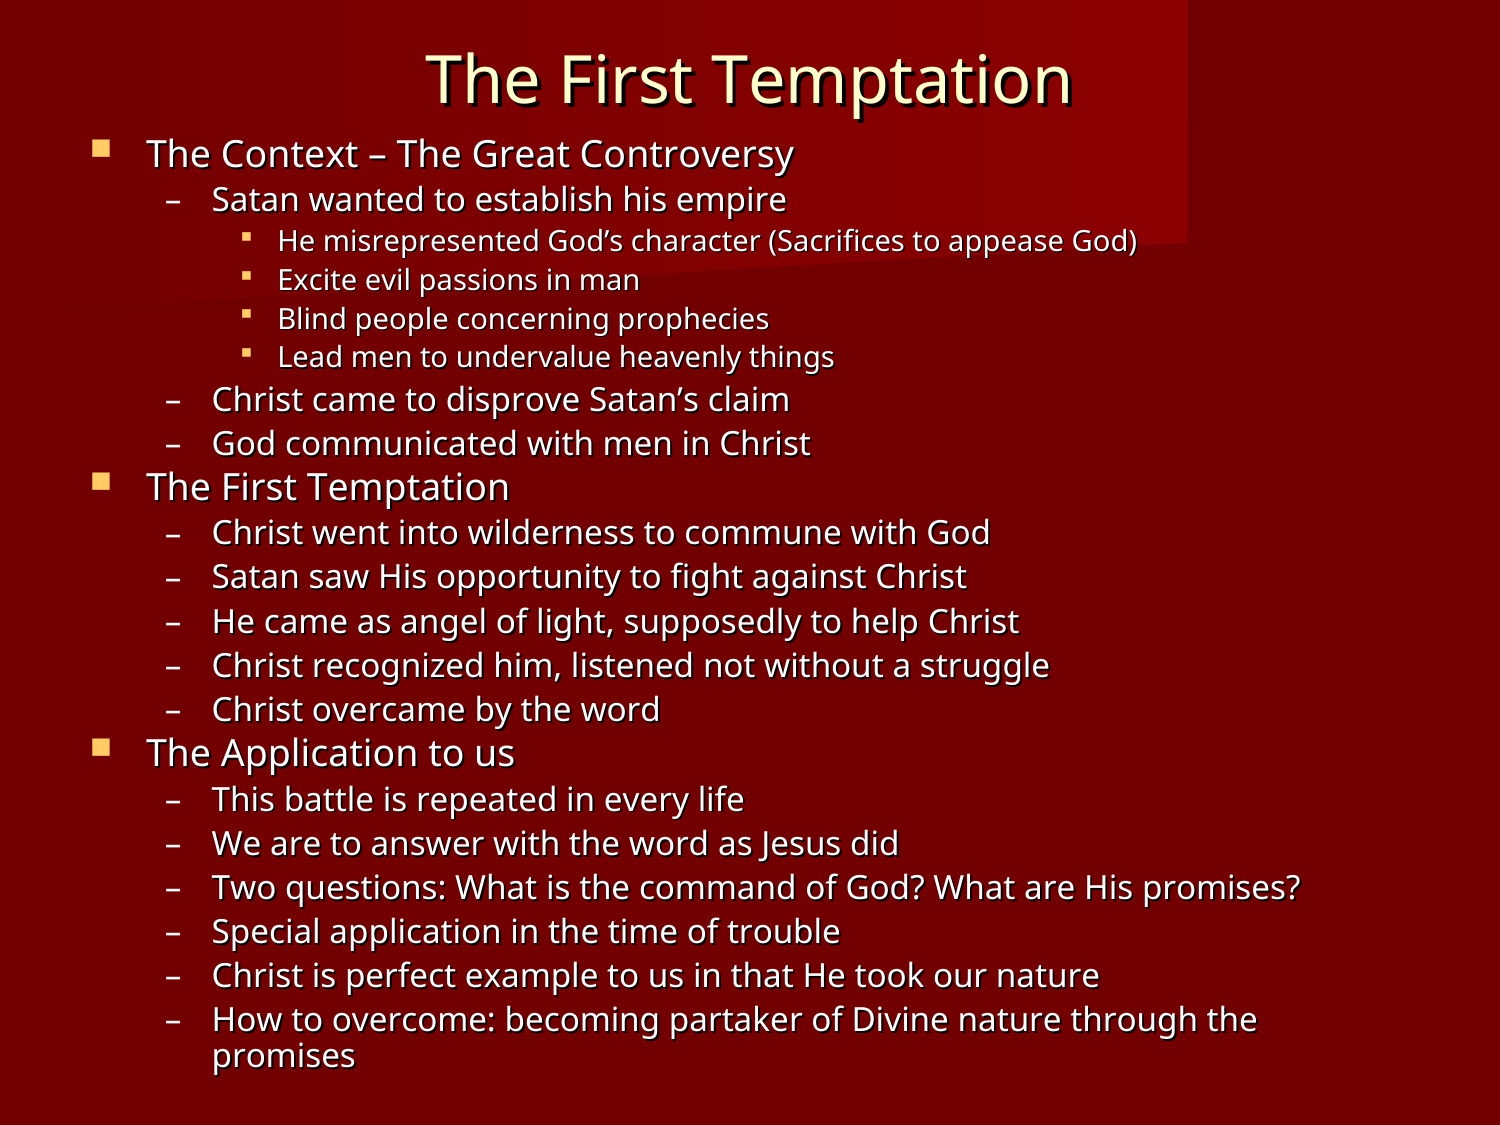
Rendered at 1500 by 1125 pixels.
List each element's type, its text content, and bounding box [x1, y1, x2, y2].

list The Context – The Great Controversy Satan wanted to establish his empire He misrepresented God’s character (Sacrifices to appease God) Excite evil passions in man Blind people concerning prophecies Lead men to undervalue heavenly things Christ came to disprove Satan’s claim God communicated with men in Christ The First Temptation Christ went into wilderness to commune with God Satan saw His opportunity to fight against Christ He came as angel of light, supposedly to help Christ Christ recognized him, listened not without a struggle Christ overcame by the word The Application to us This battle is repeated in every life We are to answer with the word as Jesus did Two questions: What is the command of God? What are His promises? Special application in the time of trouble Christ is perfect example to us in that He took our nature How to overcome: becoming partaker of Divine nature through the promises [75, 131, 1426, 1084]
title The First Temptation [75, 25, 1426, 130]
